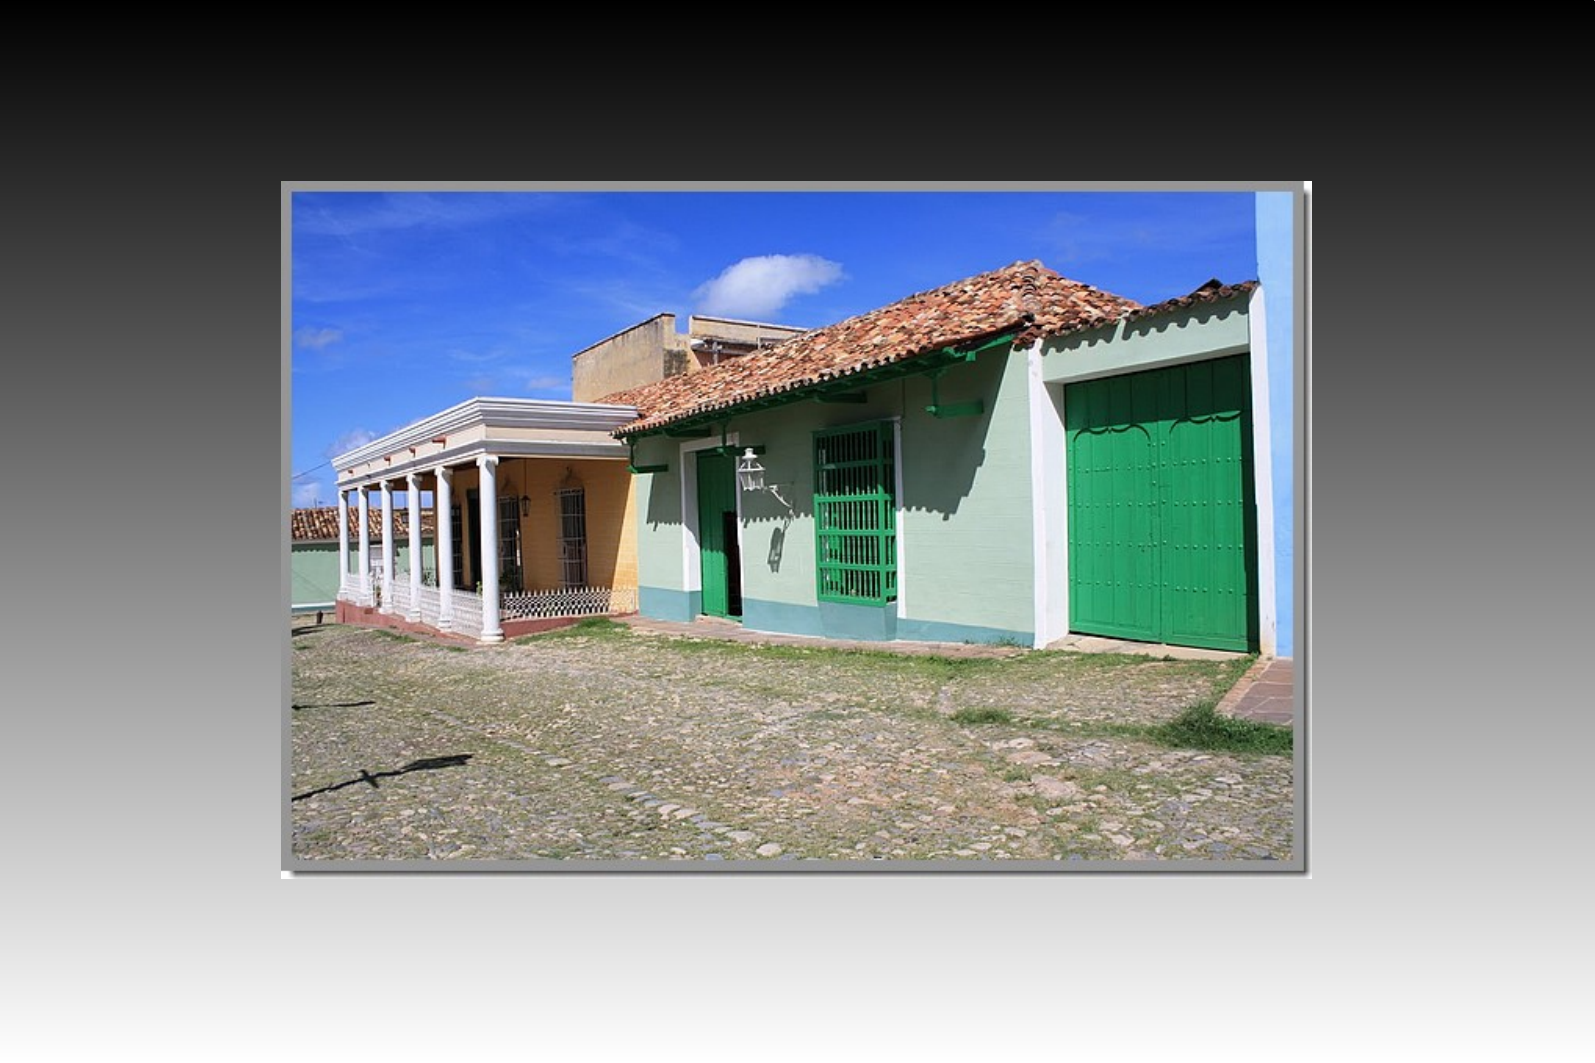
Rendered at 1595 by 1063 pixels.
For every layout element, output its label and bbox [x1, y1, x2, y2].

picture [281, 181, 1312, 879]
